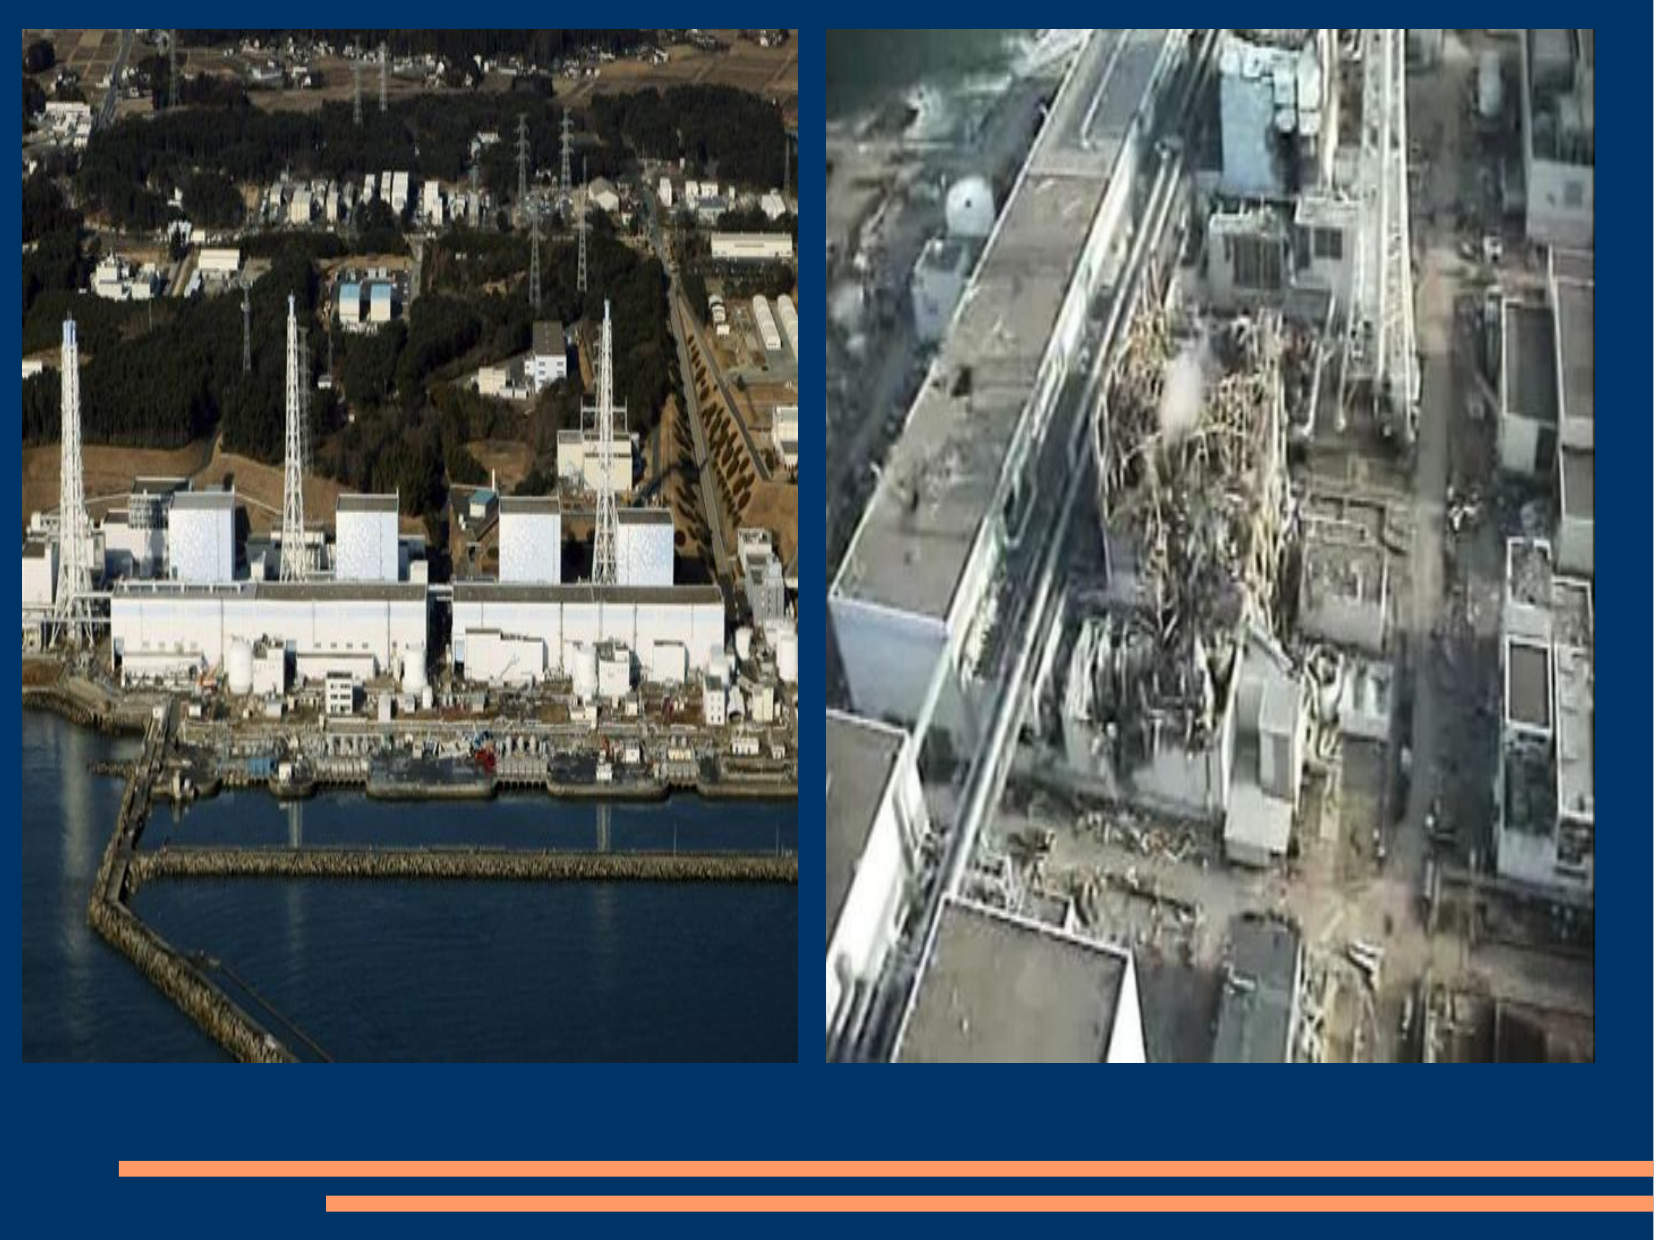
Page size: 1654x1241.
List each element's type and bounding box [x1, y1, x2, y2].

picture [826, 29, 1595, 1063]
picture [22, 29, 798, 1063]
